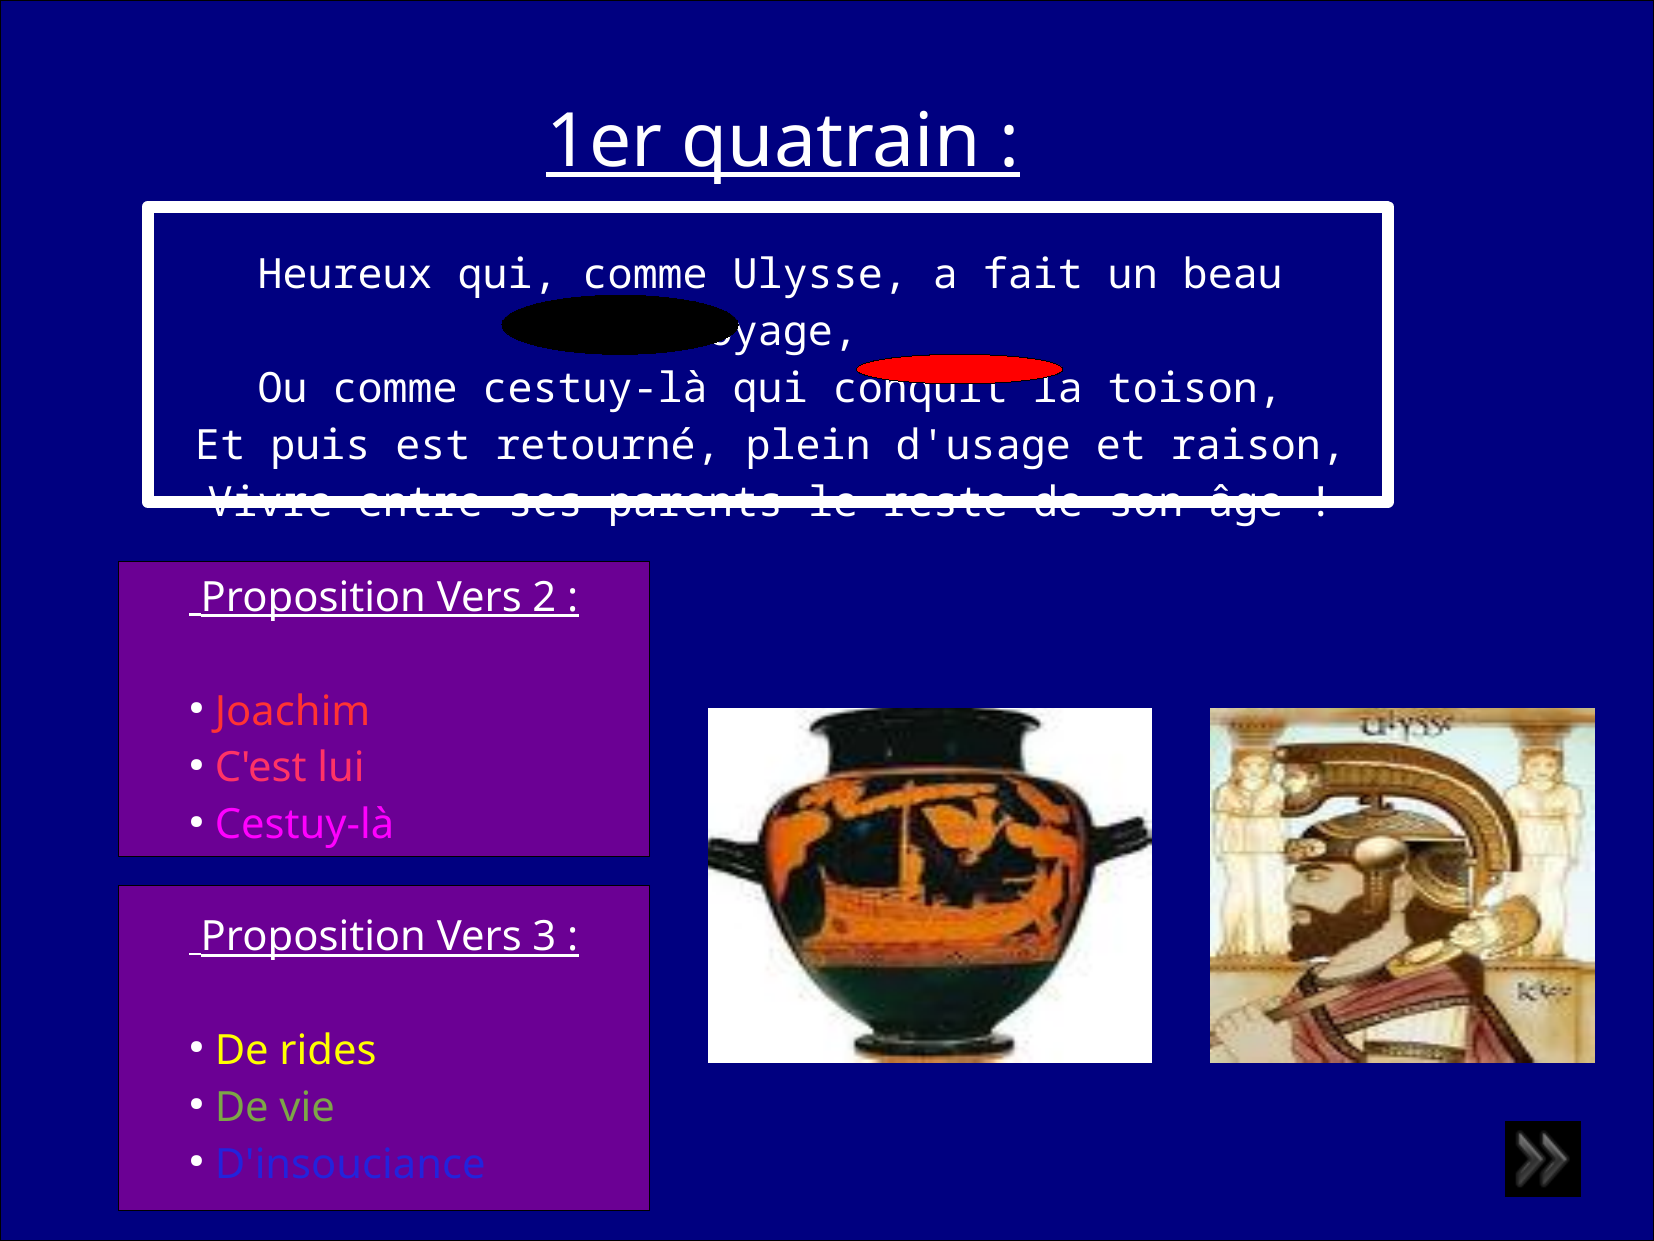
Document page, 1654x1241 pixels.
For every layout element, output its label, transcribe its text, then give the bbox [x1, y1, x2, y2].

text_box Proposition Vers 2 : Joachim C'est lui Cestuy-là [118, 561, 650, 857]
picture [1505, 1121, 1581, 1197]
text_box [0, 0, 1654, 1241]
picture [708, 708, 1152, 1063]
picture [1210, 708, 1595, 1063]
text_box 1er quatrain : [531, 78, 1111, 199]
text_box Proposition Vers 3 : De rides De vie D'insouciance [118, 885, 650, 1211]
